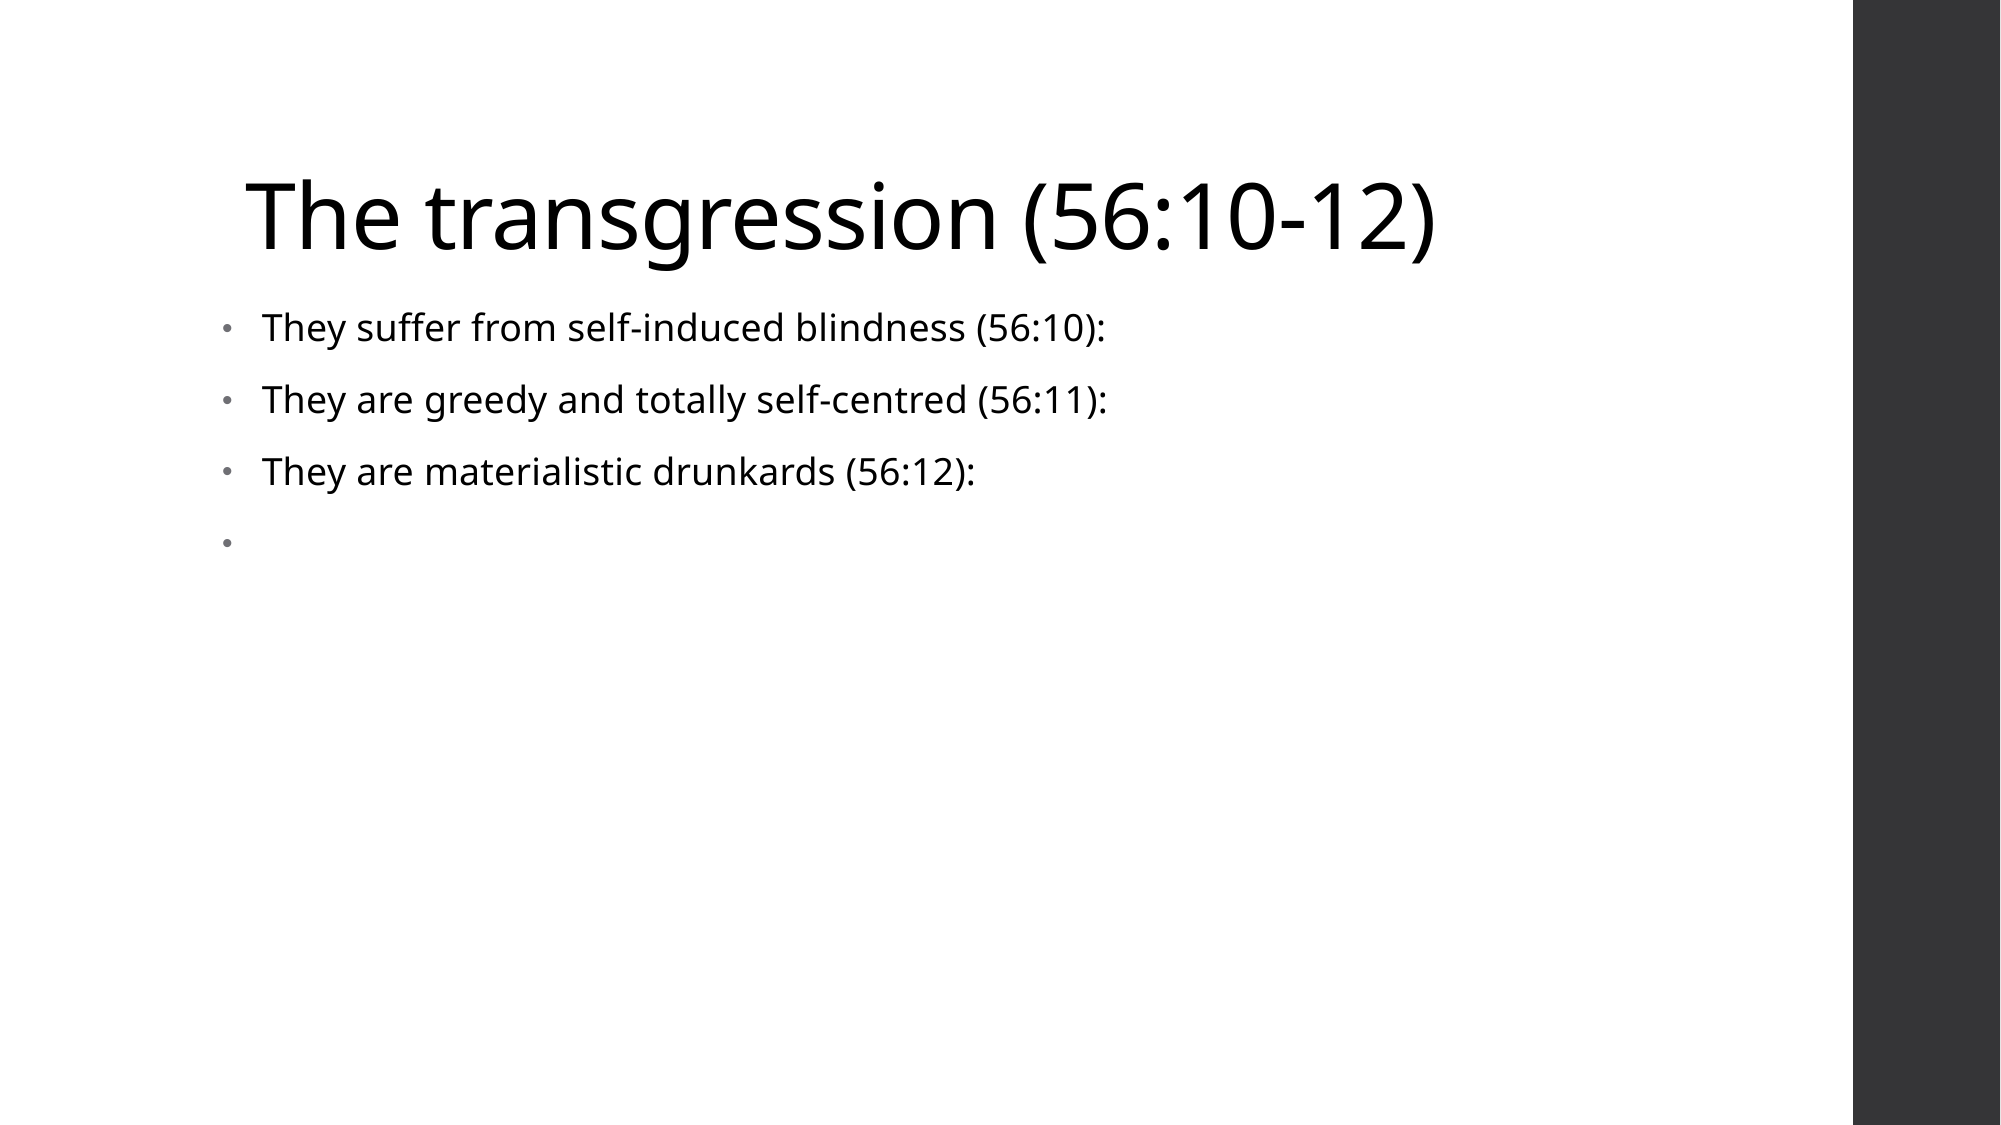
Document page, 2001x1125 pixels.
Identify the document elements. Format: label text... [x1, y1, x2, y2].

list They suffer from self-induced blindness (56:10): They are greedy and totally self-centred (56:11): They are materialistic drunkards (56:12): [206, 299, 1617, 1014]
title The transgression (56:10-12) [206, 60, 1797, 278]
